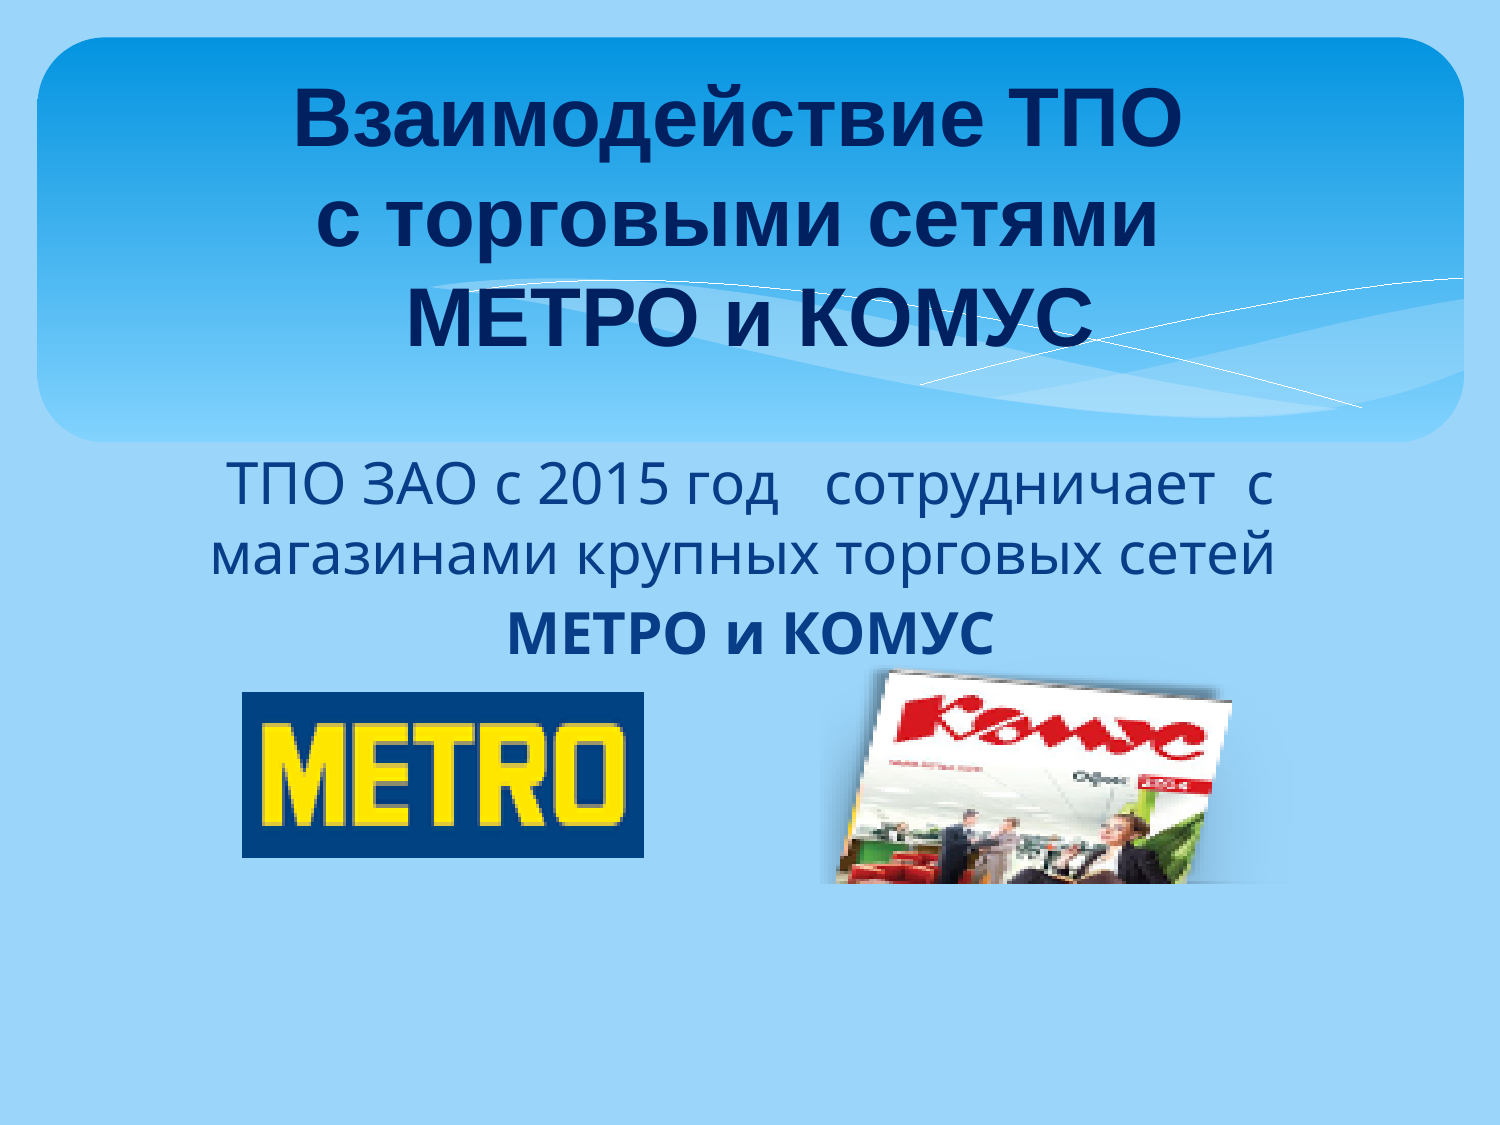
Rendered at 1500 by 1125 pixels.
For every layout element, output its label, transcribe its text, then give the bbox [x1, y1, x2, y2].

picture [242, 692, 644, 858]
title Взаимодействие ТПО с торговыми сетями МЕТРО и КОМУС [75, 55, 1426, 261]
picture [820, 656, 1294, 884]
list ТПО ЗАО с 2015 год сотрудничает с магазинами крупных торговых сетей МЕТРО и КОМУС [142, 438, 1359, 1005]
